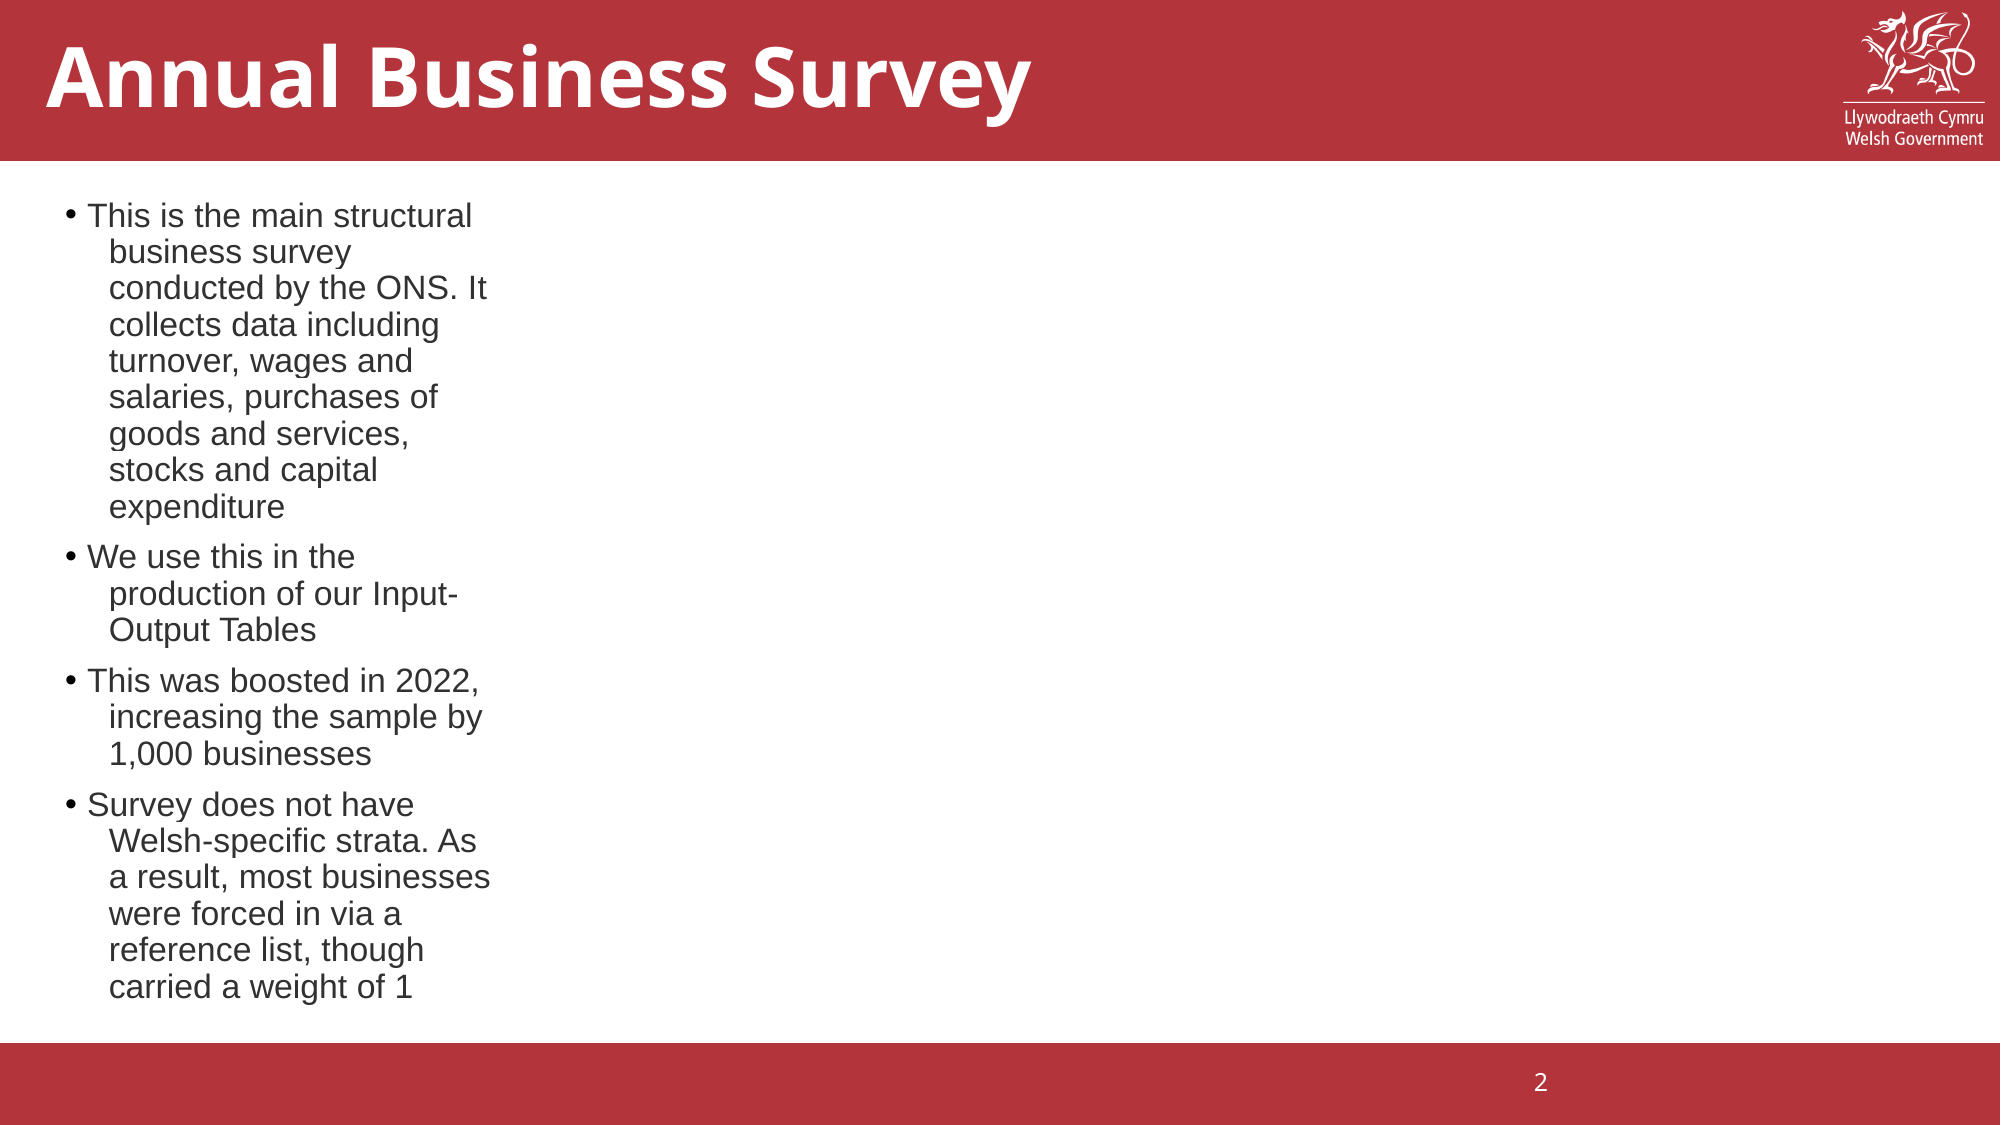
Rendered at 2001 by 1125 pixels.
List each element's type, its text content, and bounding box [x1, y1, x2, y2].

list This is the main structural business survey conducted by the ONS. It collects data including turnover, wages and salaries, purchases of goods and services, stocks and capital expenditure We use this in the production of our Input-Output Tables This was boosted in 2022, increasing the sample by 1,000 businesses Survey does not have Welsh-specific strata. As a result, most businesses were forced in via a reference list, though carried a weight of 1 [50, 190, 1828, 1034]
title Annual Business Survey [31, 27, 1757, 134]
text_box [1518, 1053, 1969, 1114]
